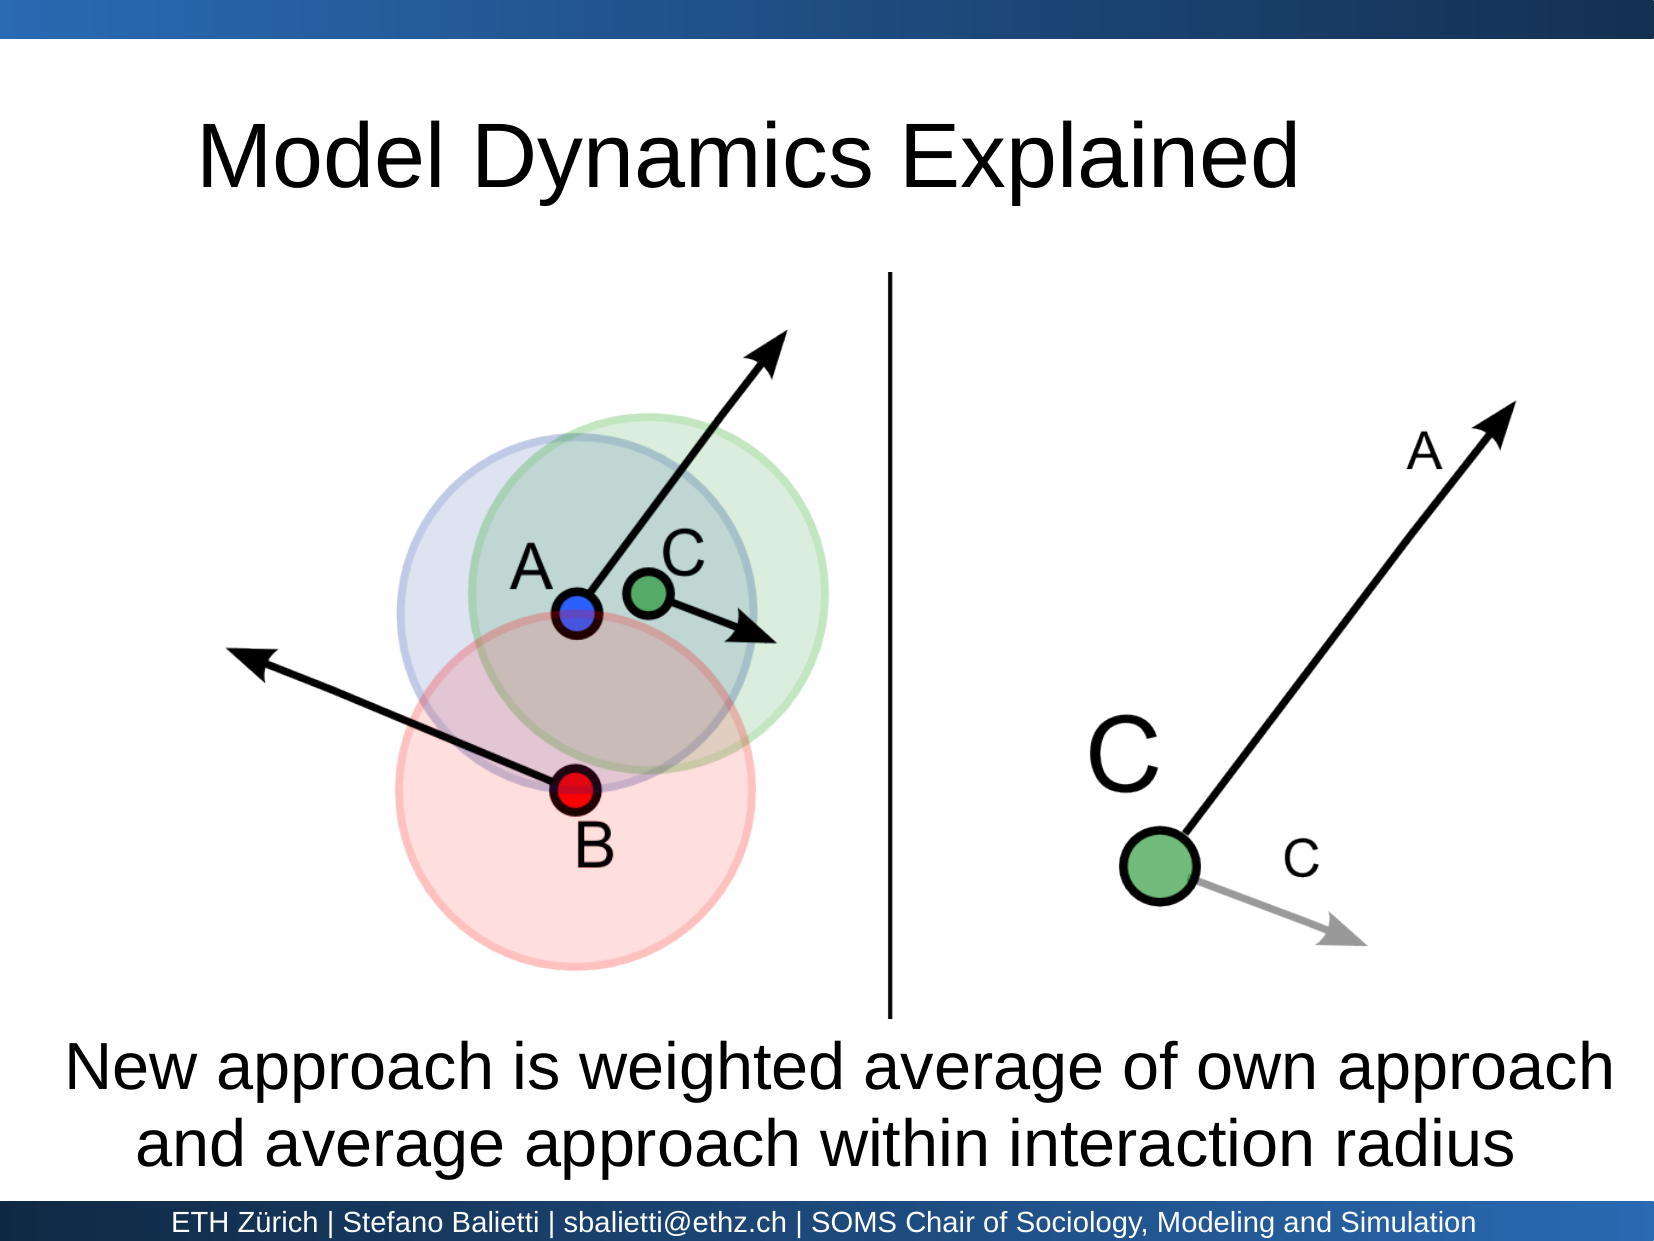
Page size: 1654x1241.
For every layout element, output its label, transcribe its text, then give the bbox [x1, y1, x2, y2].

picture [224, 272, 1518, 1019]
text_box New approach is weighted average of own approach [49, 1022, 1638, 1112]
title Model Dynamics Explained [0, 105, 1501, 208]
text_box and average approach within interaction radius [120, 1099, 1538, 1189]
